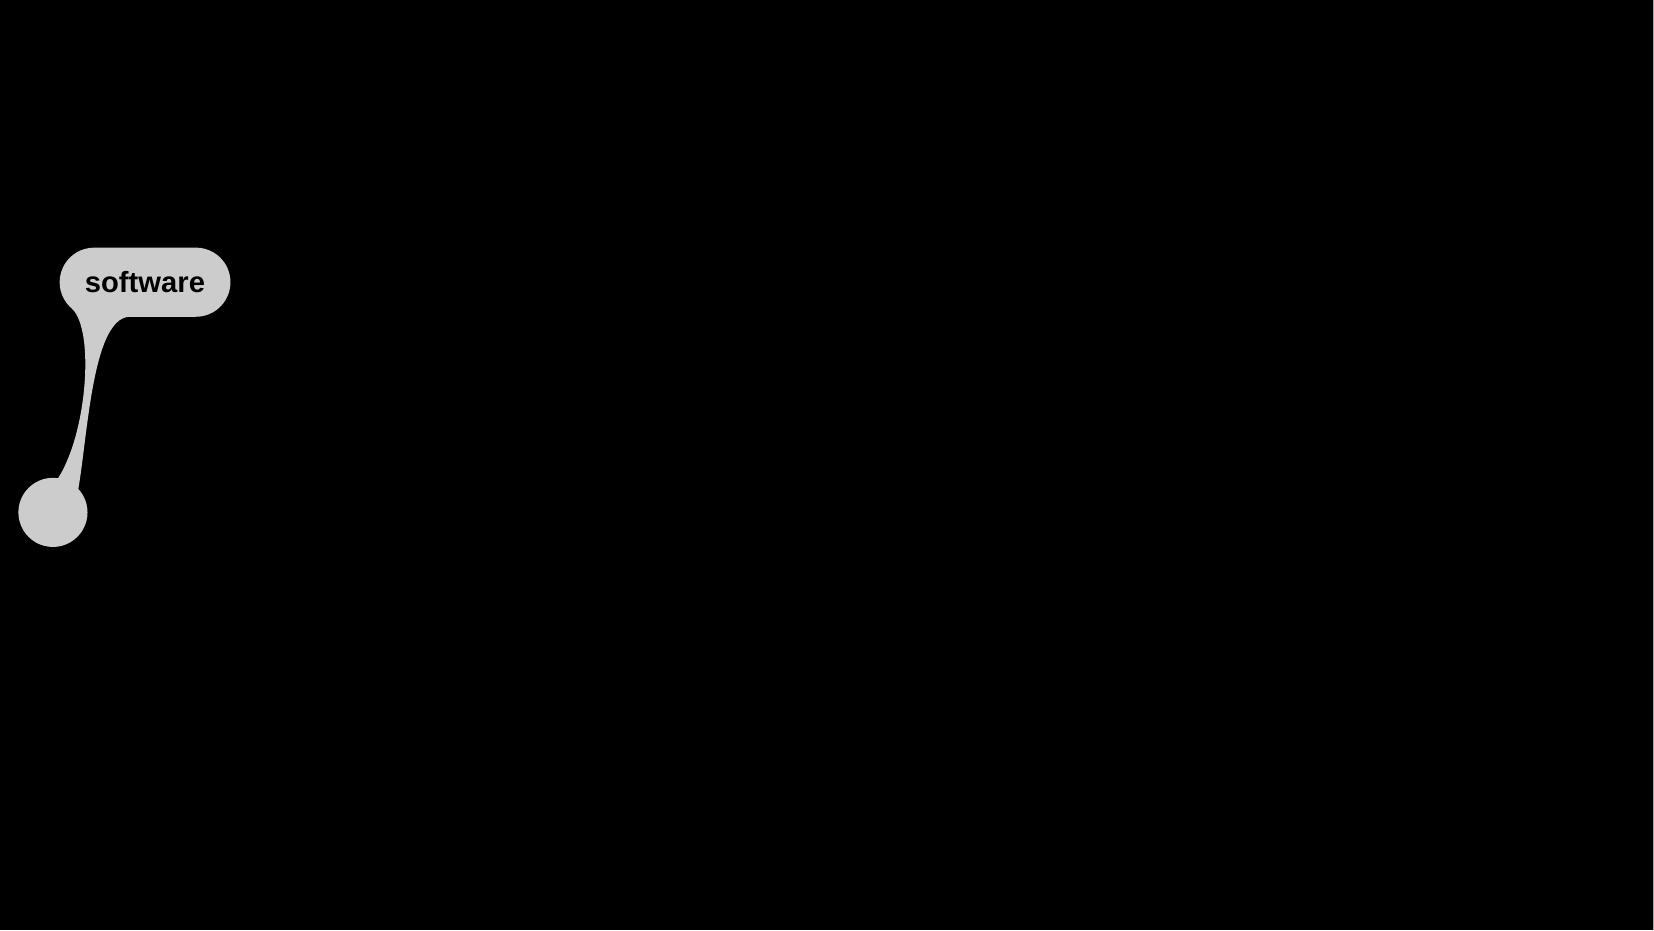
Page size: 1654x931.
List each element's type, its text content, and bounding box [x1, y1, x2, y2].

text_box [18, 311, 128, 547]
text_box software [59, 247, 231, 317]
